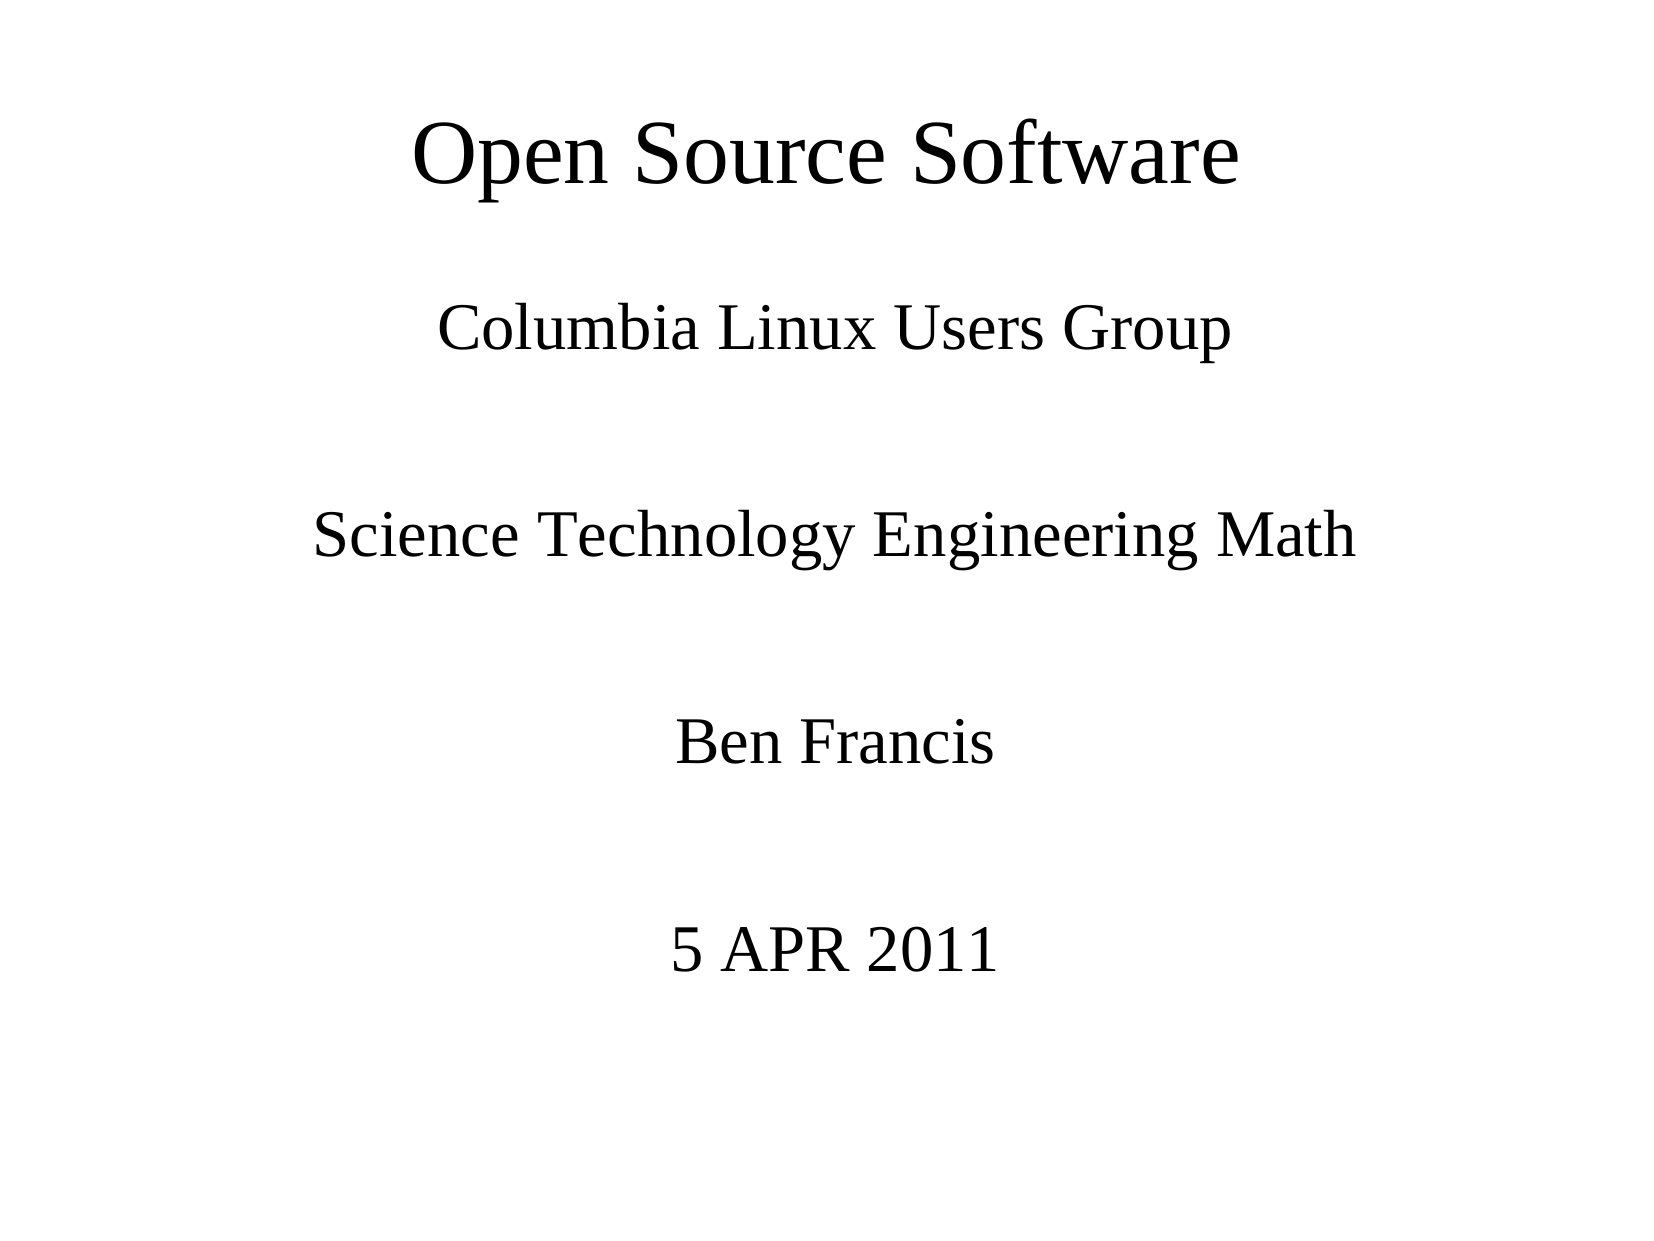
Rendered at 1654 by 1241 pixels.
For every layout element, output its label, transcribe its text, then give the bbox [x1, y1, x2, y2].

list Columbia Linux Users Group Science Technology Engineering Math Ben Francis 5 APR 2011 [82, 290, 1571, 1109]
title Open Source Software [82, 49, 1571, 257]
